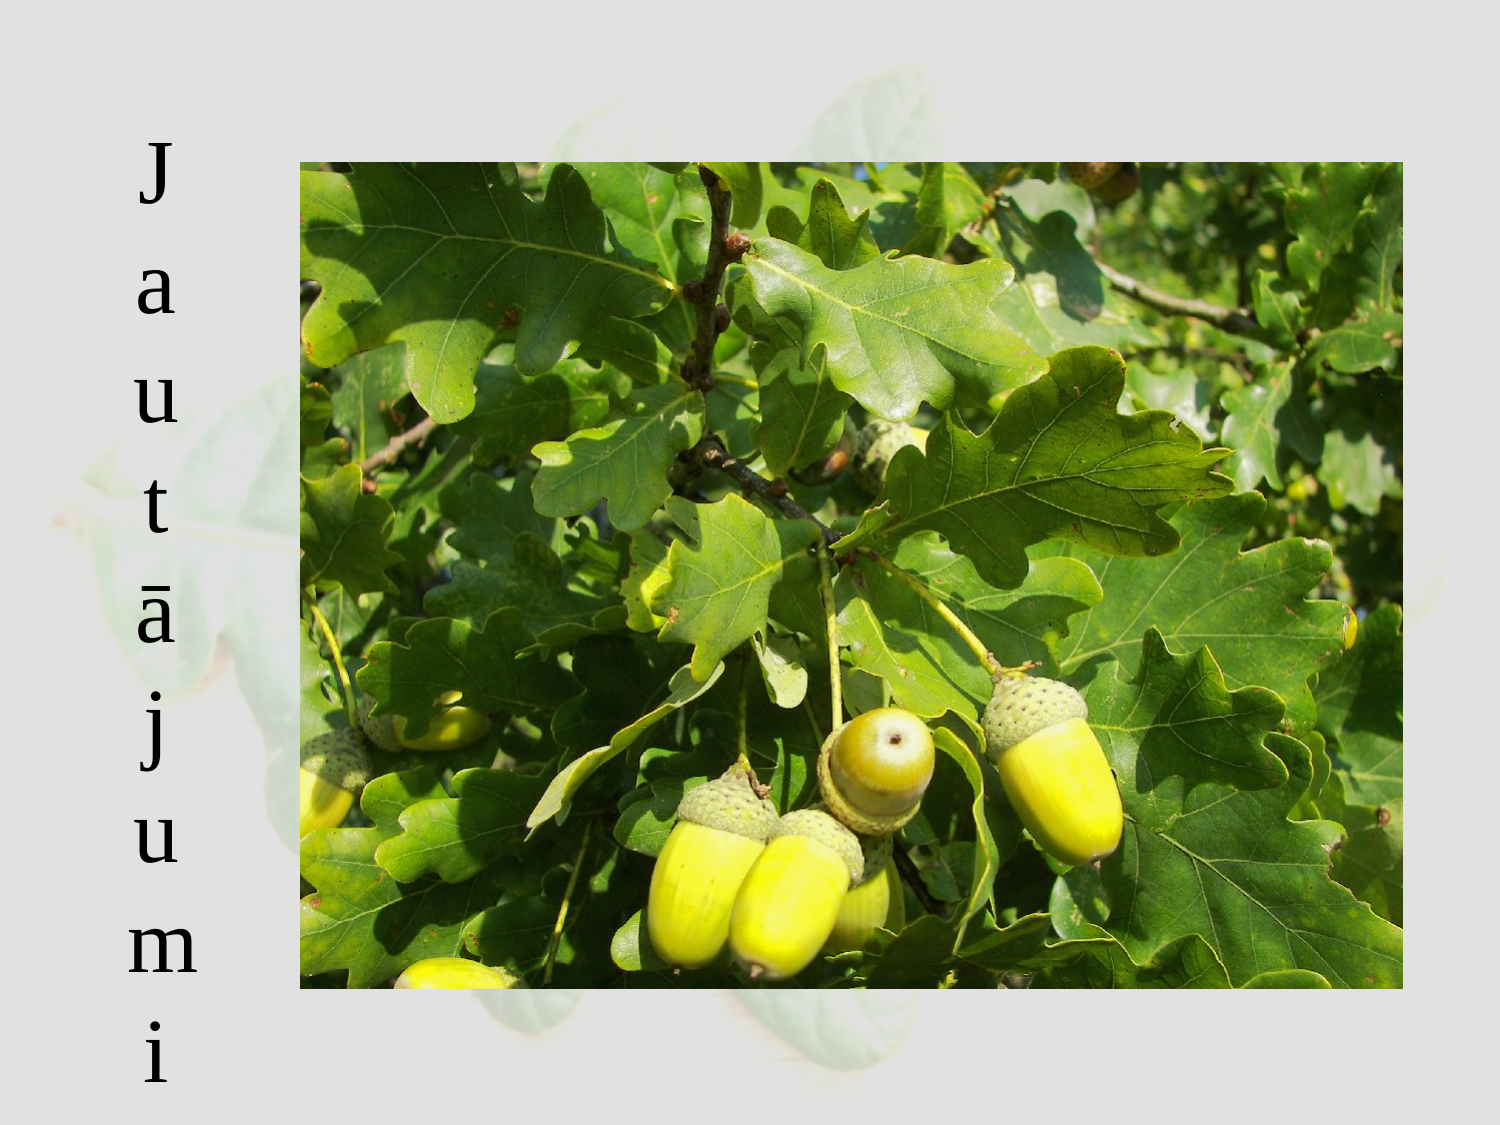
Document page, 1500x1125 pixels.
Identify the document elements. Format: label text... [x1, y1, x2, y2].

picture [0, 0, 1500, 1125]
title Jau tā ju mi [112, 103, 201, 1109]
